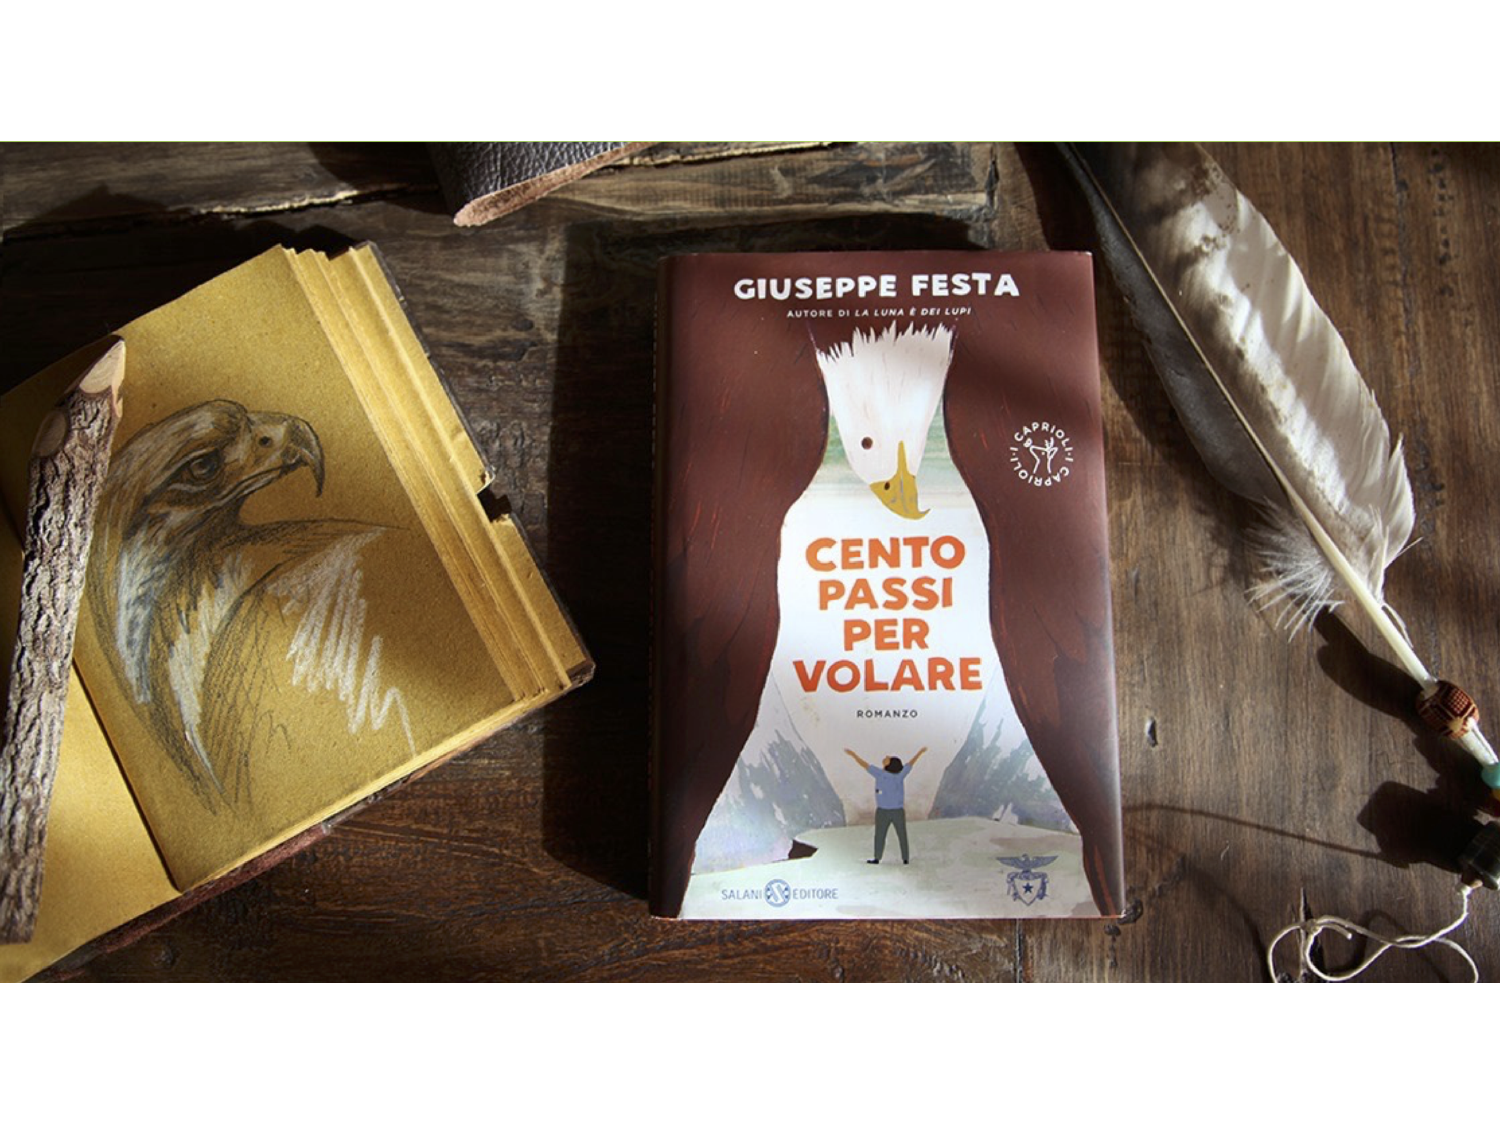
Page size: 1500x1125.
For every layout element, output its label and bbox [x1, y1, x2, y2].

picture [0, 141, 1500, 983]
